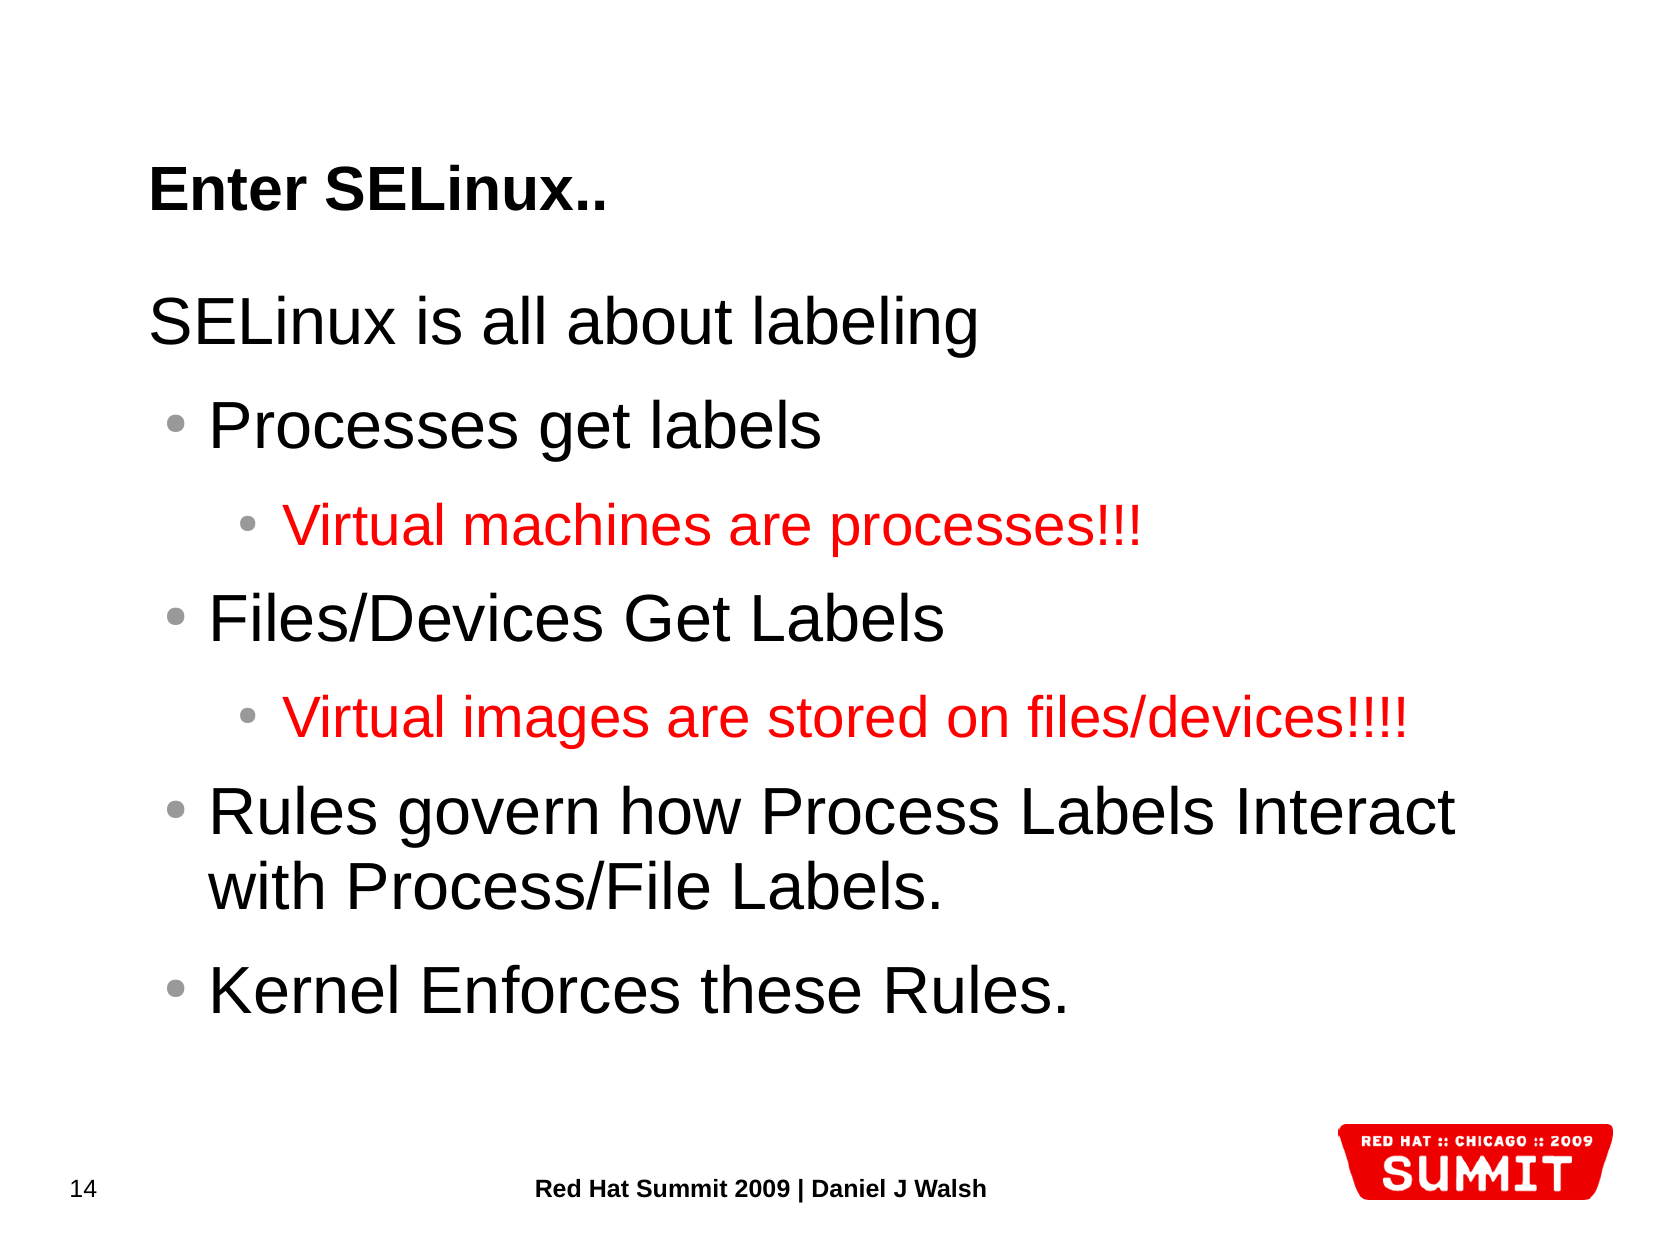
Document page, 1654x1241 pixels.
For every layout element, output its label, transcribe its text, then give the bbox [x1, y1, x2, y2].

list SELinux is all about labeling Processes get labels Virtual machines are processes!!! Files/Devices Get Labels Virtual images are stored on files/devices!!!! Rules govern how Process Labels Interact with Process/File Labels. Kernel Enforces these Rules. [148, 283, 1494, 1062]
title Enter SELinux.. [148, 150, 1494, 227]
picture [1338, 1124, 1613, 1200]
